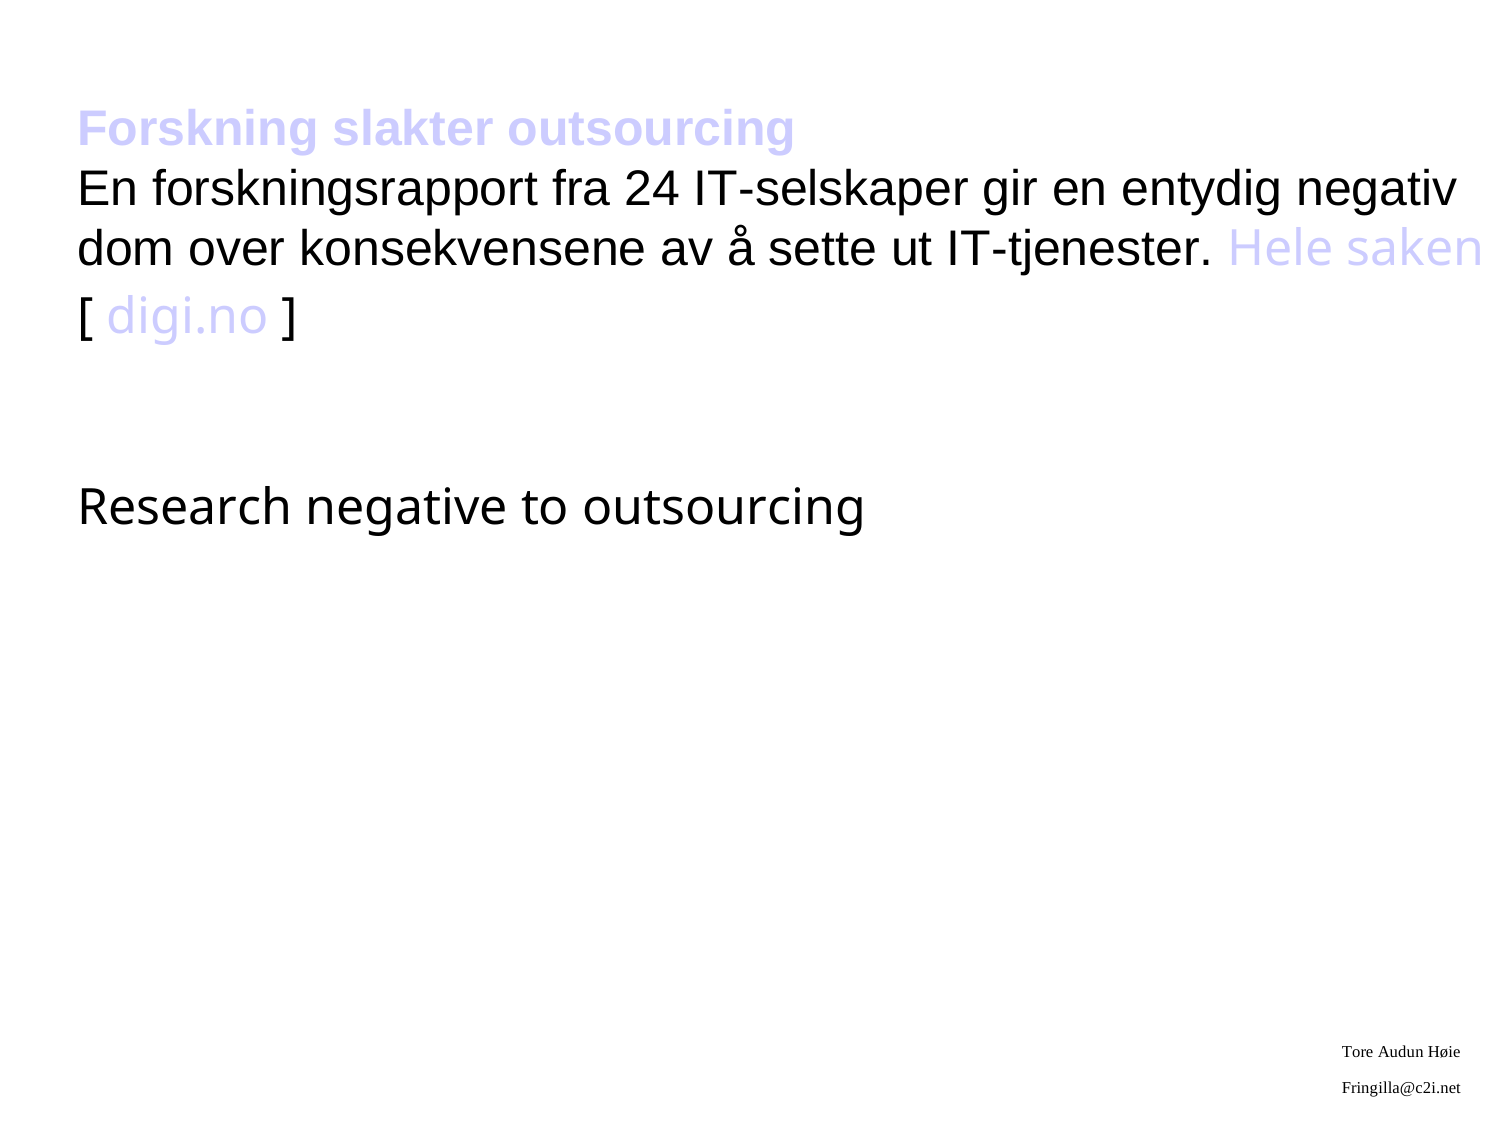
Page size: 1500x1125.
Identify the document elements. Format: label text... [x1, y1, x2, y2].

text_box Tore Audun Høie Fringilla@c2i.net [1327, 1033, 1500, 1105]
text_box Forskning slakter outsourcing En forskningsrapport fra 24 IT-selskaper gir en entydig negativ dom over konsekvensene av å sette ut IT-tjenester. Hele saken [ digi.no ] Research negative to outsourcing [62, 87, 1500, 542]
